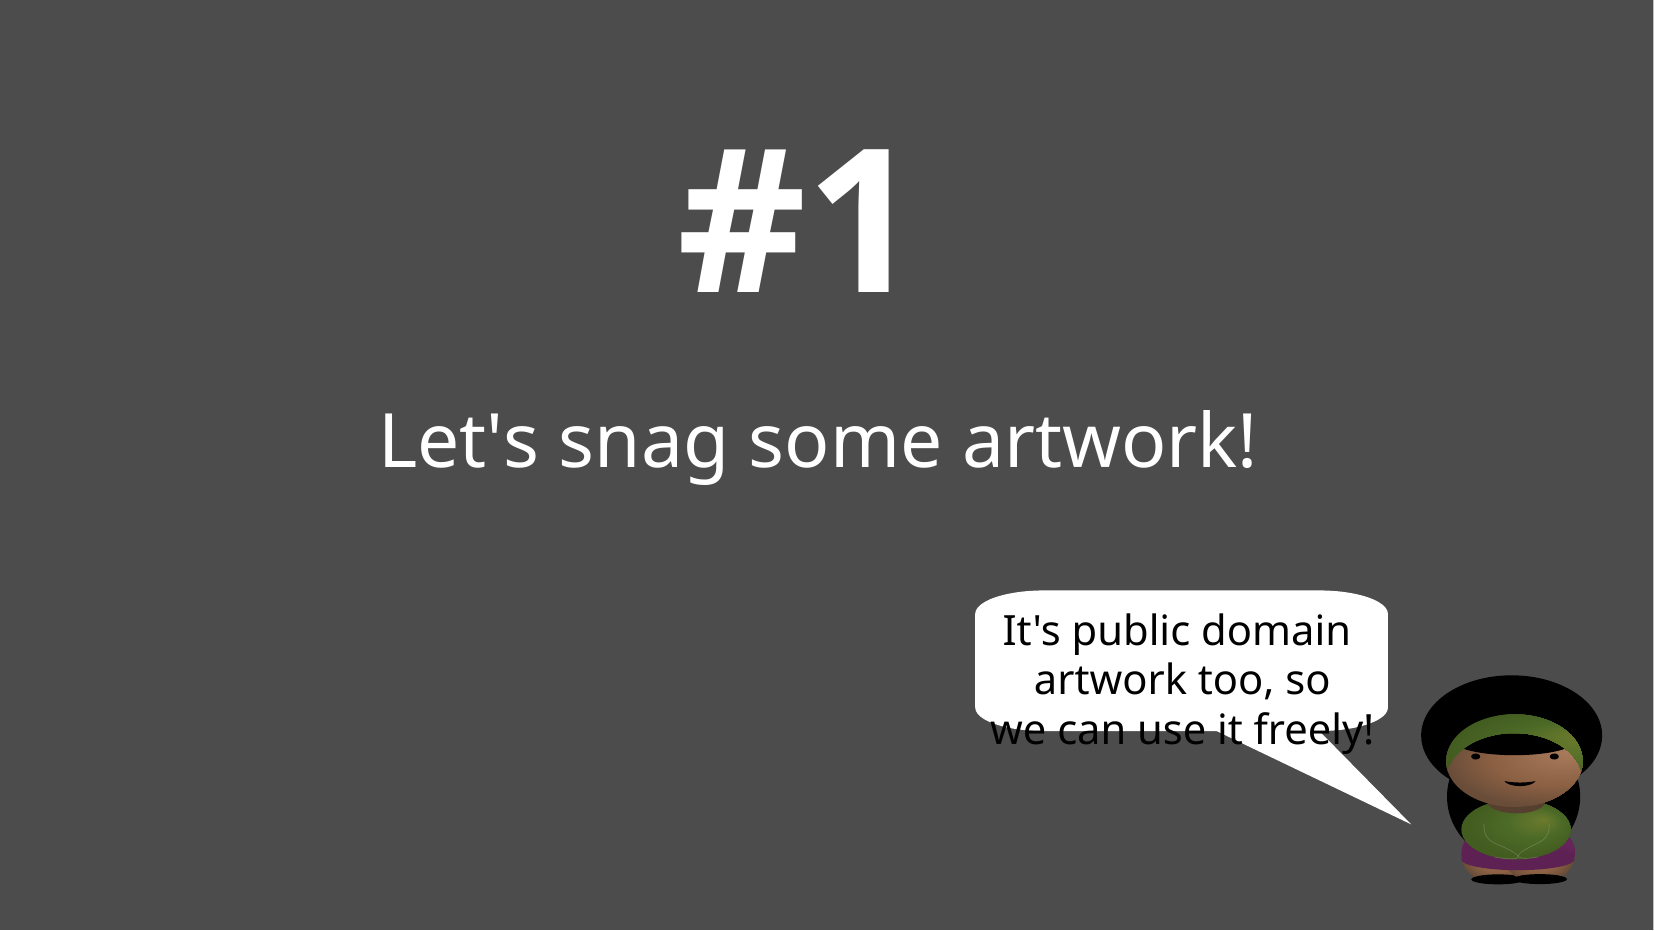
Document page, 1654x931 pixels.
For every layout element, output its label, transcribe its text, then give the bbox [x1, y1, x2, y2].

text_box [1293, 768, 1412, 825]
picture [1420, 674, 1613, 898]
title #1 Let's snag some artwork! [112, 97, 1525, 526]
text_box [993, 590, 1370, 598]
text_box It's public domain artwork too, so we can use it freely! [975, 598, 1390, 768]
